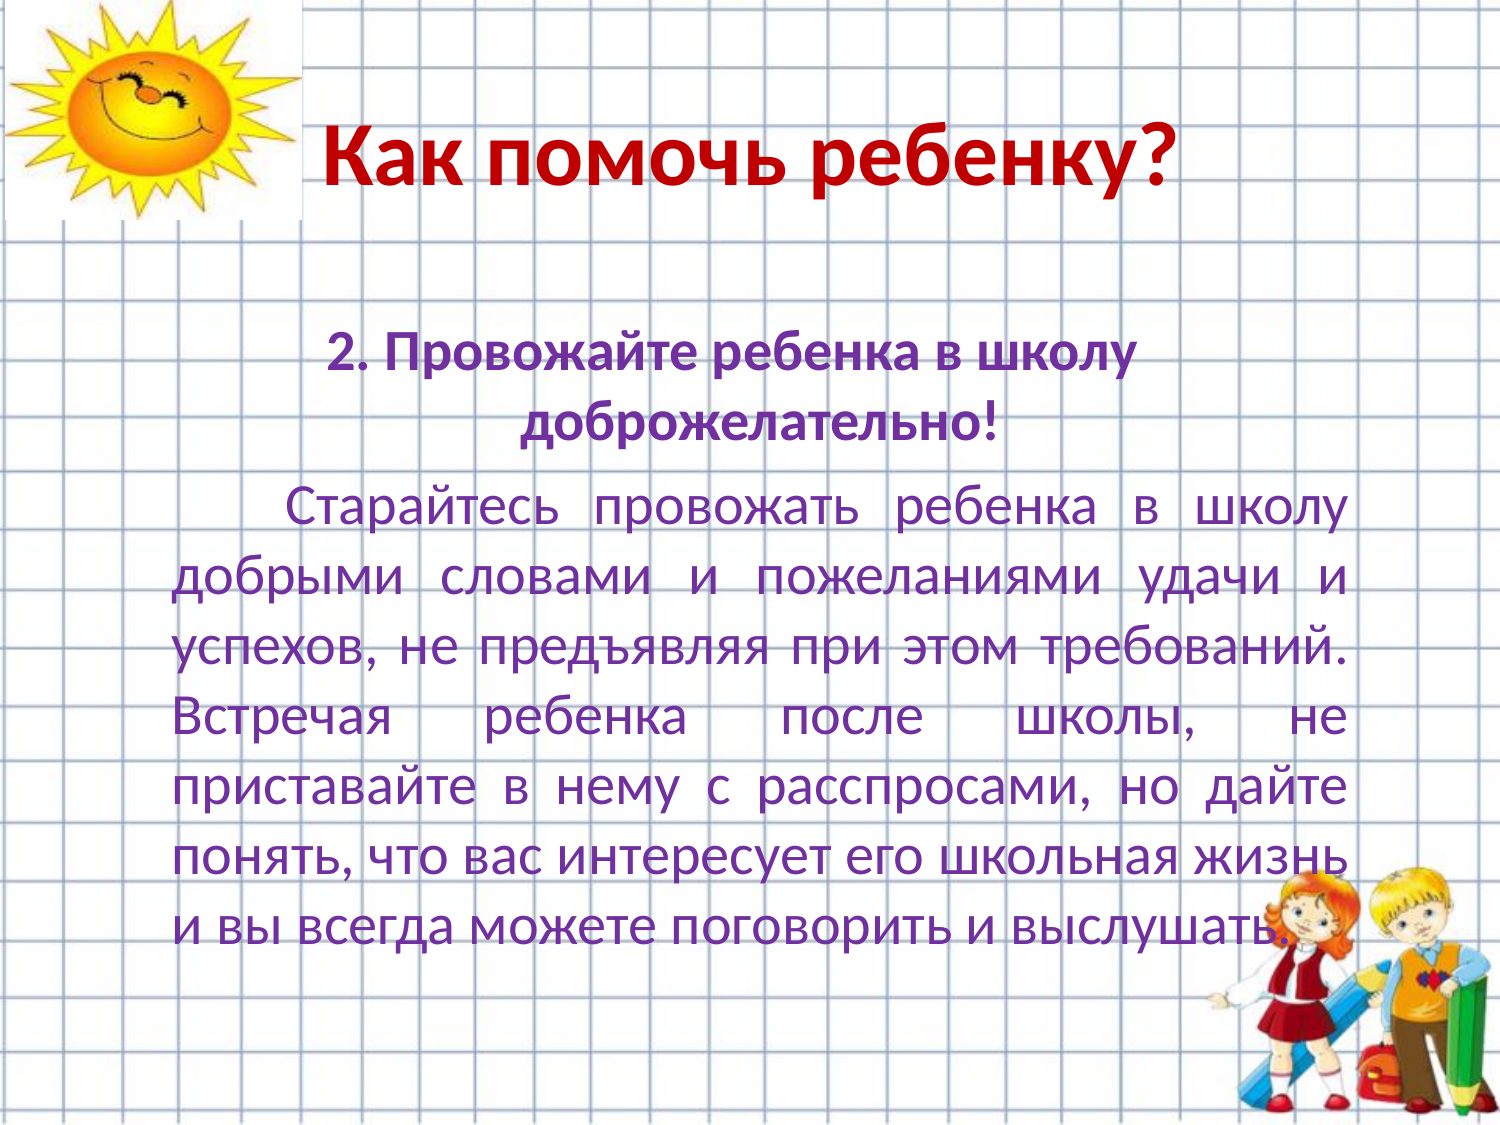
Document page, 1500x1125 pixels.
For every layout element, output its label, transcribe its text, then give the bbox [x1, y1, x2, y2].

list 2. Провожайте ребенка в школу доброжелательно! Старайтесь провожать ребенка в школу добрыми словами и пожеланиями удачи и успехов, не предъявляя при этом требований. Встречая ребенка после школы, не приставайте в нему с расспросами, но дайте понять, что вас интересует его школьная жизнь и вы всегда можете поговорить и выслушать. [100, 243, 1365, 1059]
title Как помочь ребенку? [76, 54, 1427, 243]
picture [0, 0, 1500, 1125]
